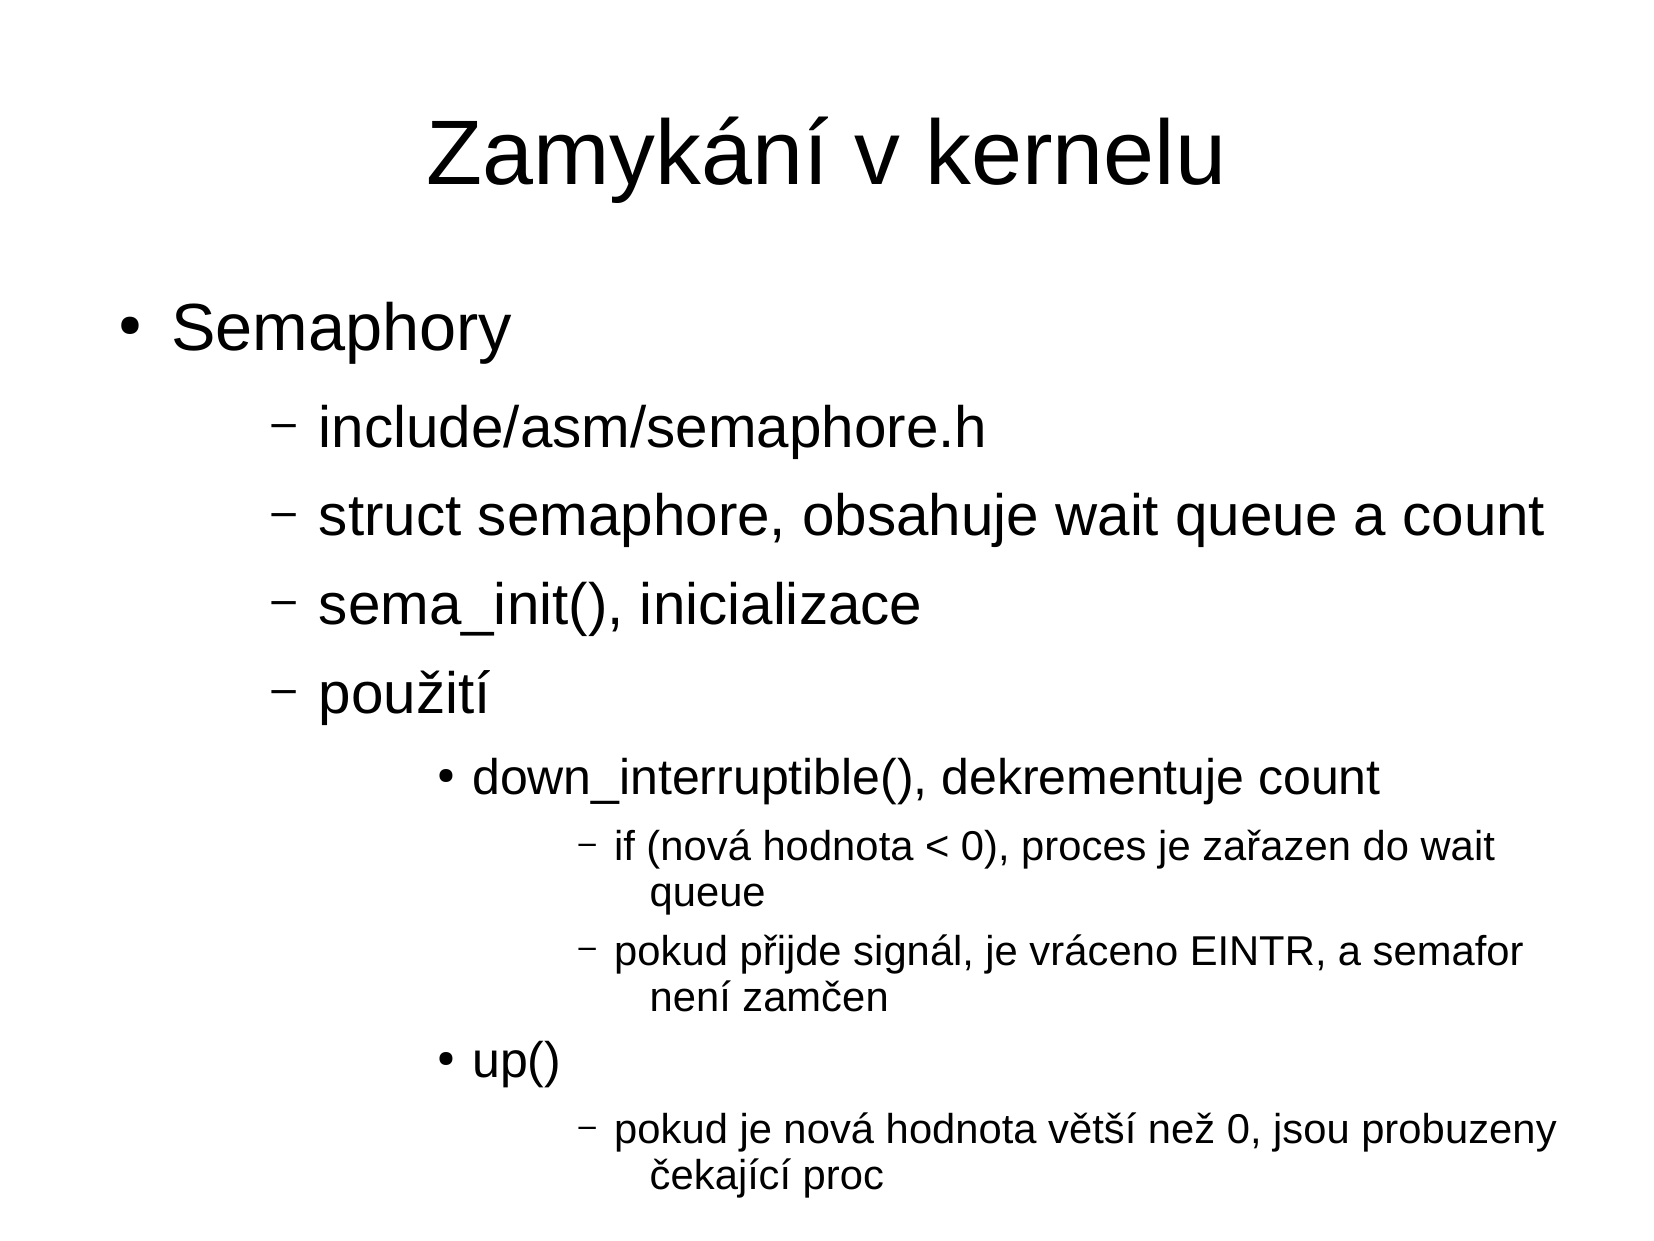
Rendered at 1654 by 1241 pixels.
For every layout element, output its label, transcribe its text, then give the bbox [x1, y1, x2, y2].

title Zamykání v kernelu [82, 49, 1571, 257]
list Semaphory include/asm/semaphore.h struct semaphore, obsahuje wait queue a count sema_init(), inicializace použití down_interruptible(), dekrementuje count if (nová hodnota < 0), proces je zařazen do wait queue pokud přijde signál, je vráceno EINTR, a semafor není zamčen up() pokud je nová hodnota větší než 0, jsou probuzeny čekající proc [82, 290, 1571, 1109]
